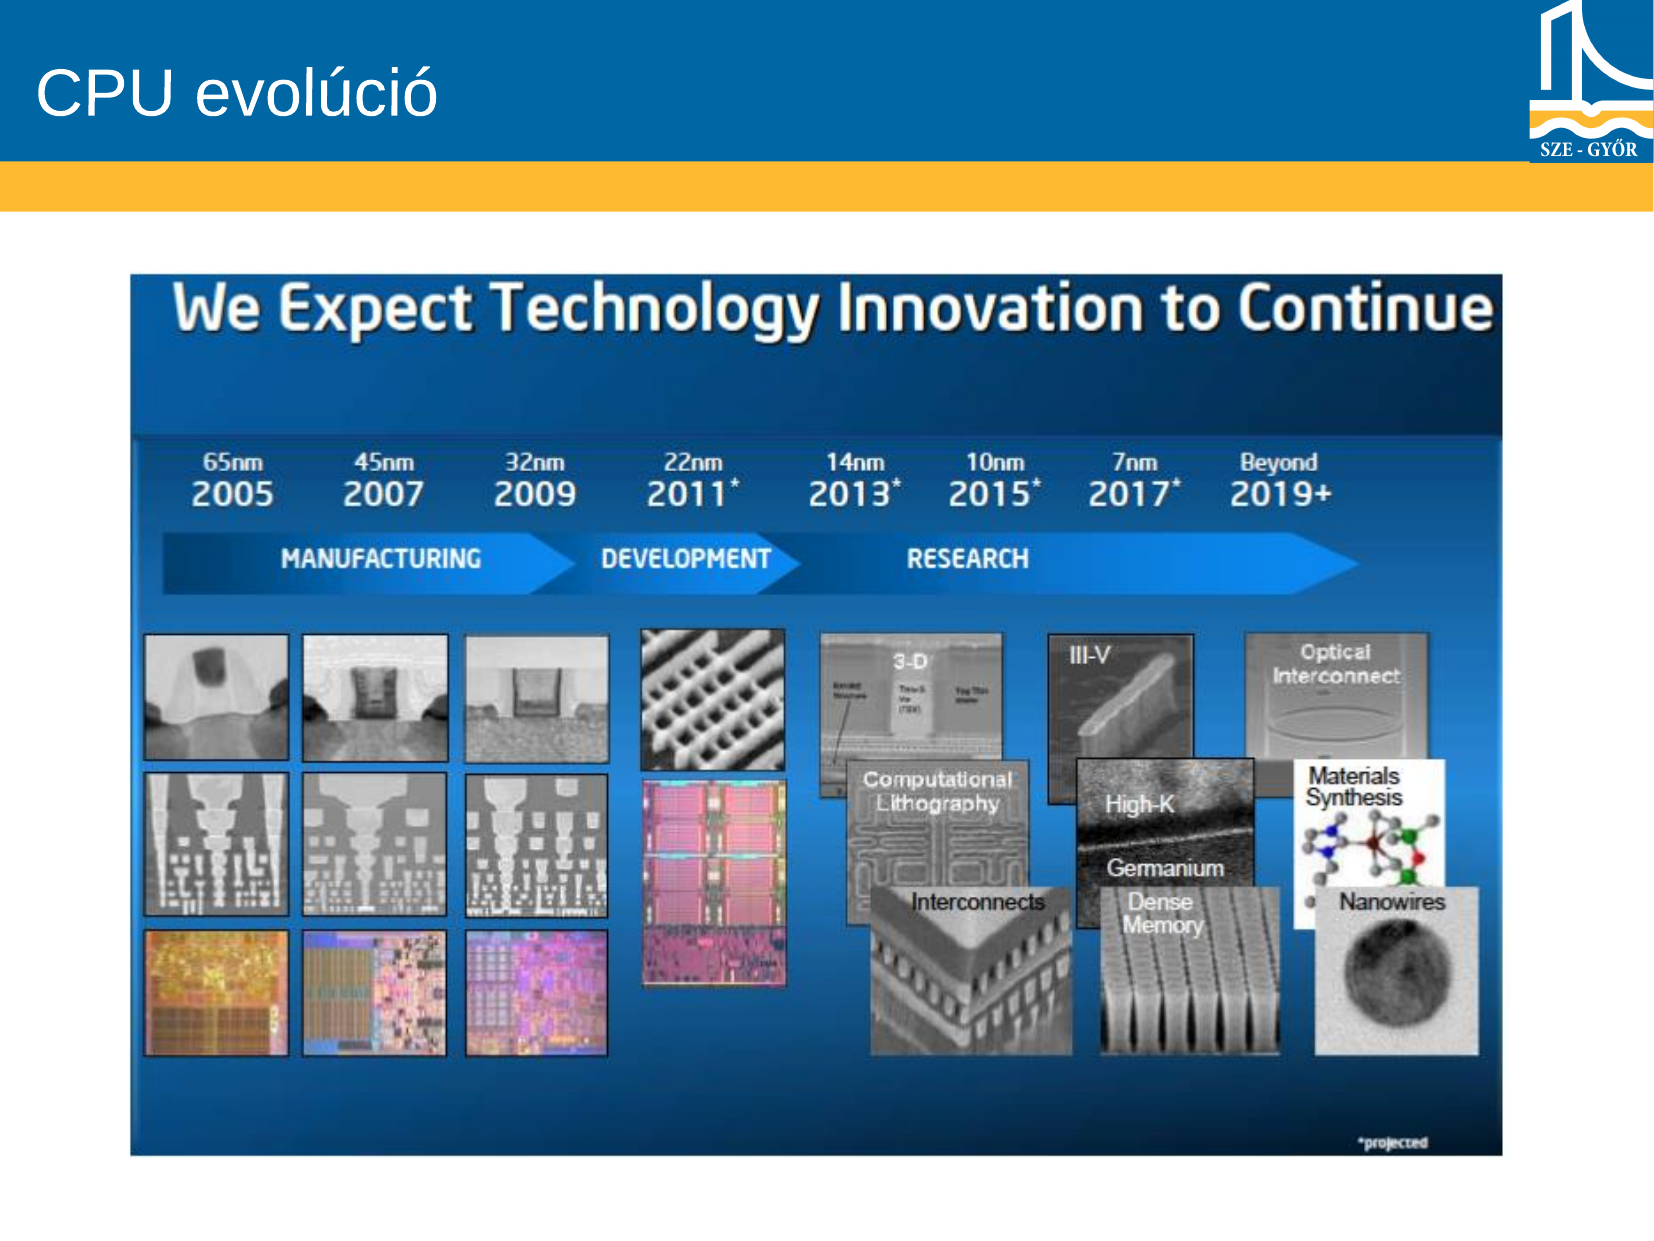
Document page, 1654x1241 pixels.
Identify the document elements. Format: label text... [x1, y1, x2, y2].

picture [129, 271, 1510, 1158]
picture [1529, 0, 1654, 163]
text_box CPU evolúció [34, 48, 1524, 144]
